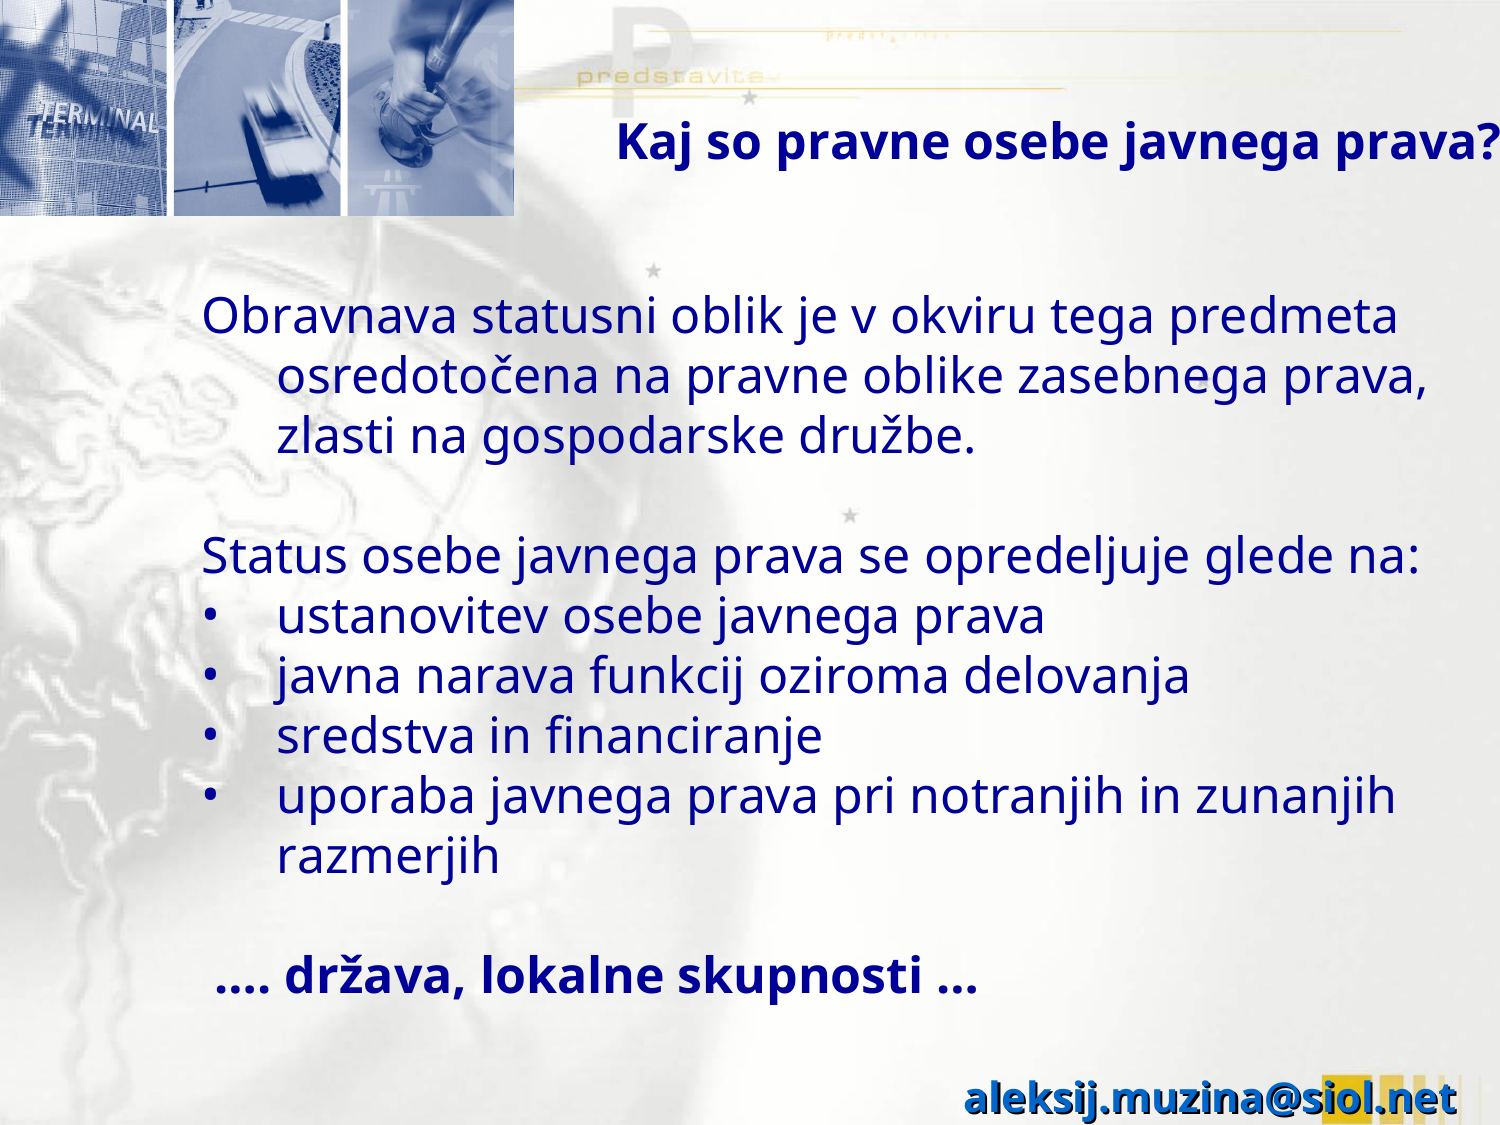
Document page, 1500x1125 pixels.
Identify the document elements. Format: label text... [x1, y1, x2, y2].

text_box Kaj so pravne osebe javnega prava? [525, 101, 1500, 238]
text_box aleksij.muzina@siol.net [948, 1062, 1472, 1125]
picture [0, 0, 1500, 1125]
text_box Obravnava statusni oblik je v okviru tega predmeta osredotočena na pravne oblike zasebnega prava, zlasti na gospodarske družbe. Status osebe javnega prava se opredeljuje glede na: ustanovitev osebe javnega prava javna narava funkcij oziroma delovanja sredstva in financiranje uporaba javnega prava pri notranjih in zunanjih razmerjih …. država, lokalne skupnosti … [112, 255, 1500, 1011]
